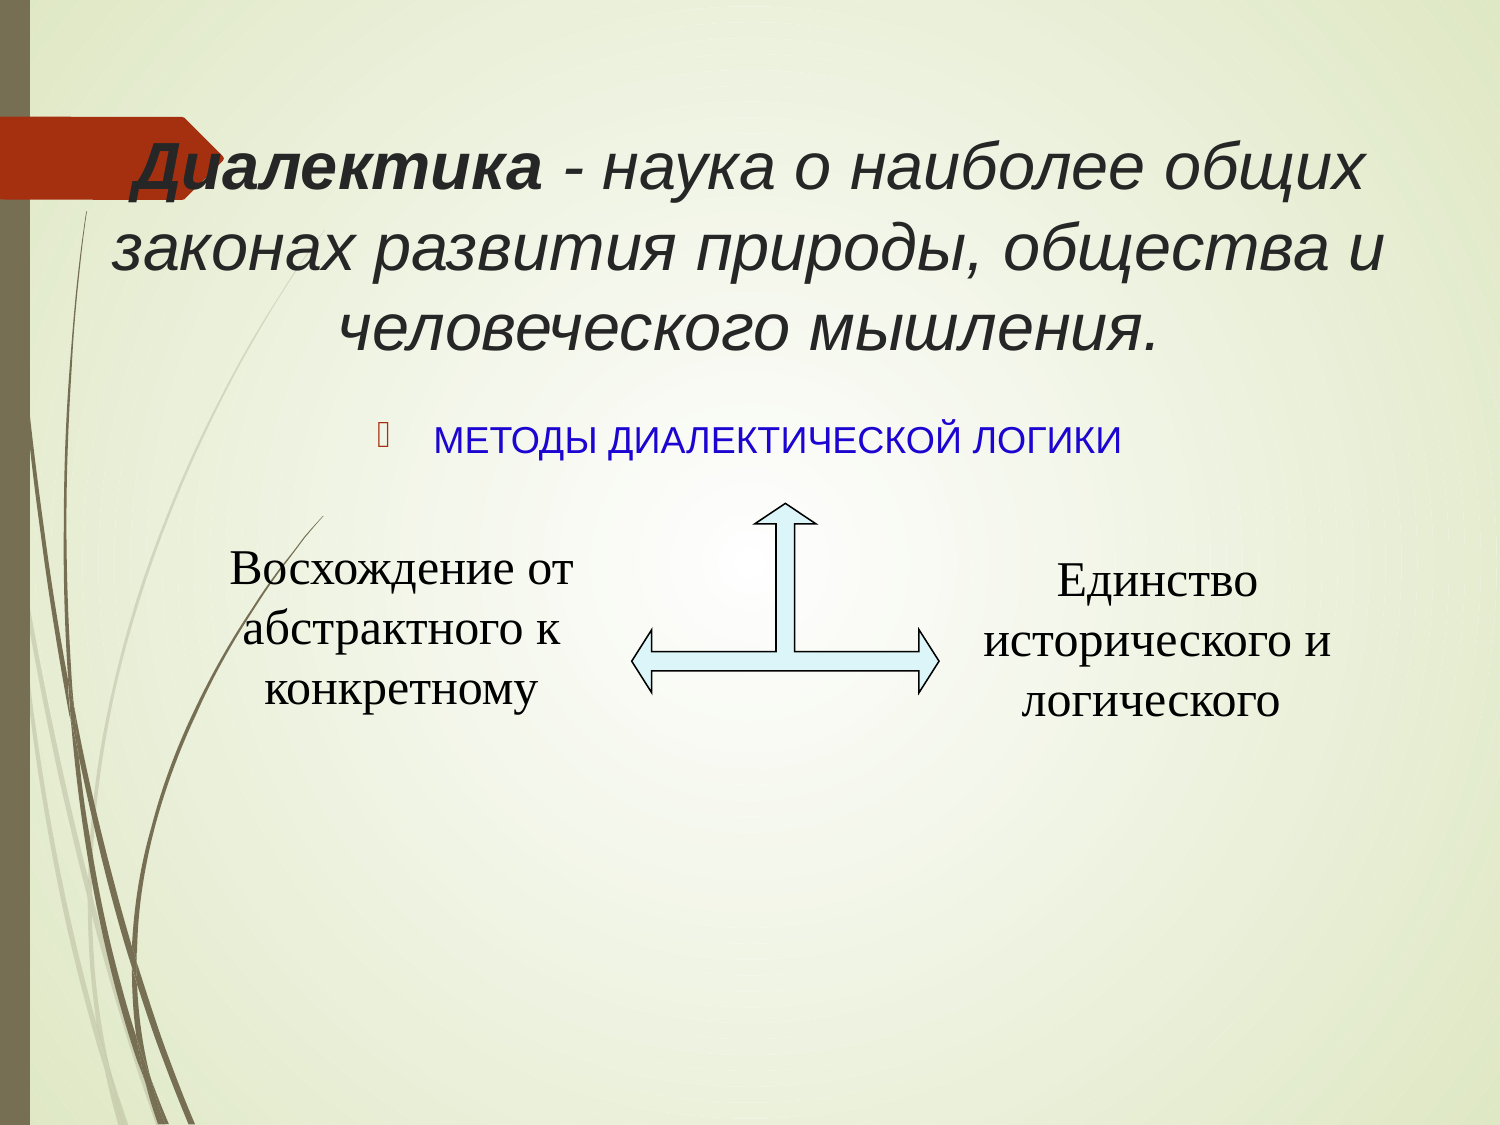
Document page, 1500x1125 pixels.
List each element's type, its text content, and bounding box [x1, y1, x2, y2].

text_box Единство исторического и логического [939, 538, 1377, 734]
title Диалектика - наука о наиболее общих законах развития природы, общества и человеческого мышления. [75, 115, 1426, 374]
text_box Восхождение от абстрактного к конкретному [183, 527, 621, 722]
text_box [631, 503, 939, 693]
list МЕТОДЫ ДИАЛЕКТИЧЕСКОЙ ЛОГИКИ [75, 408, 1426, 1038]
